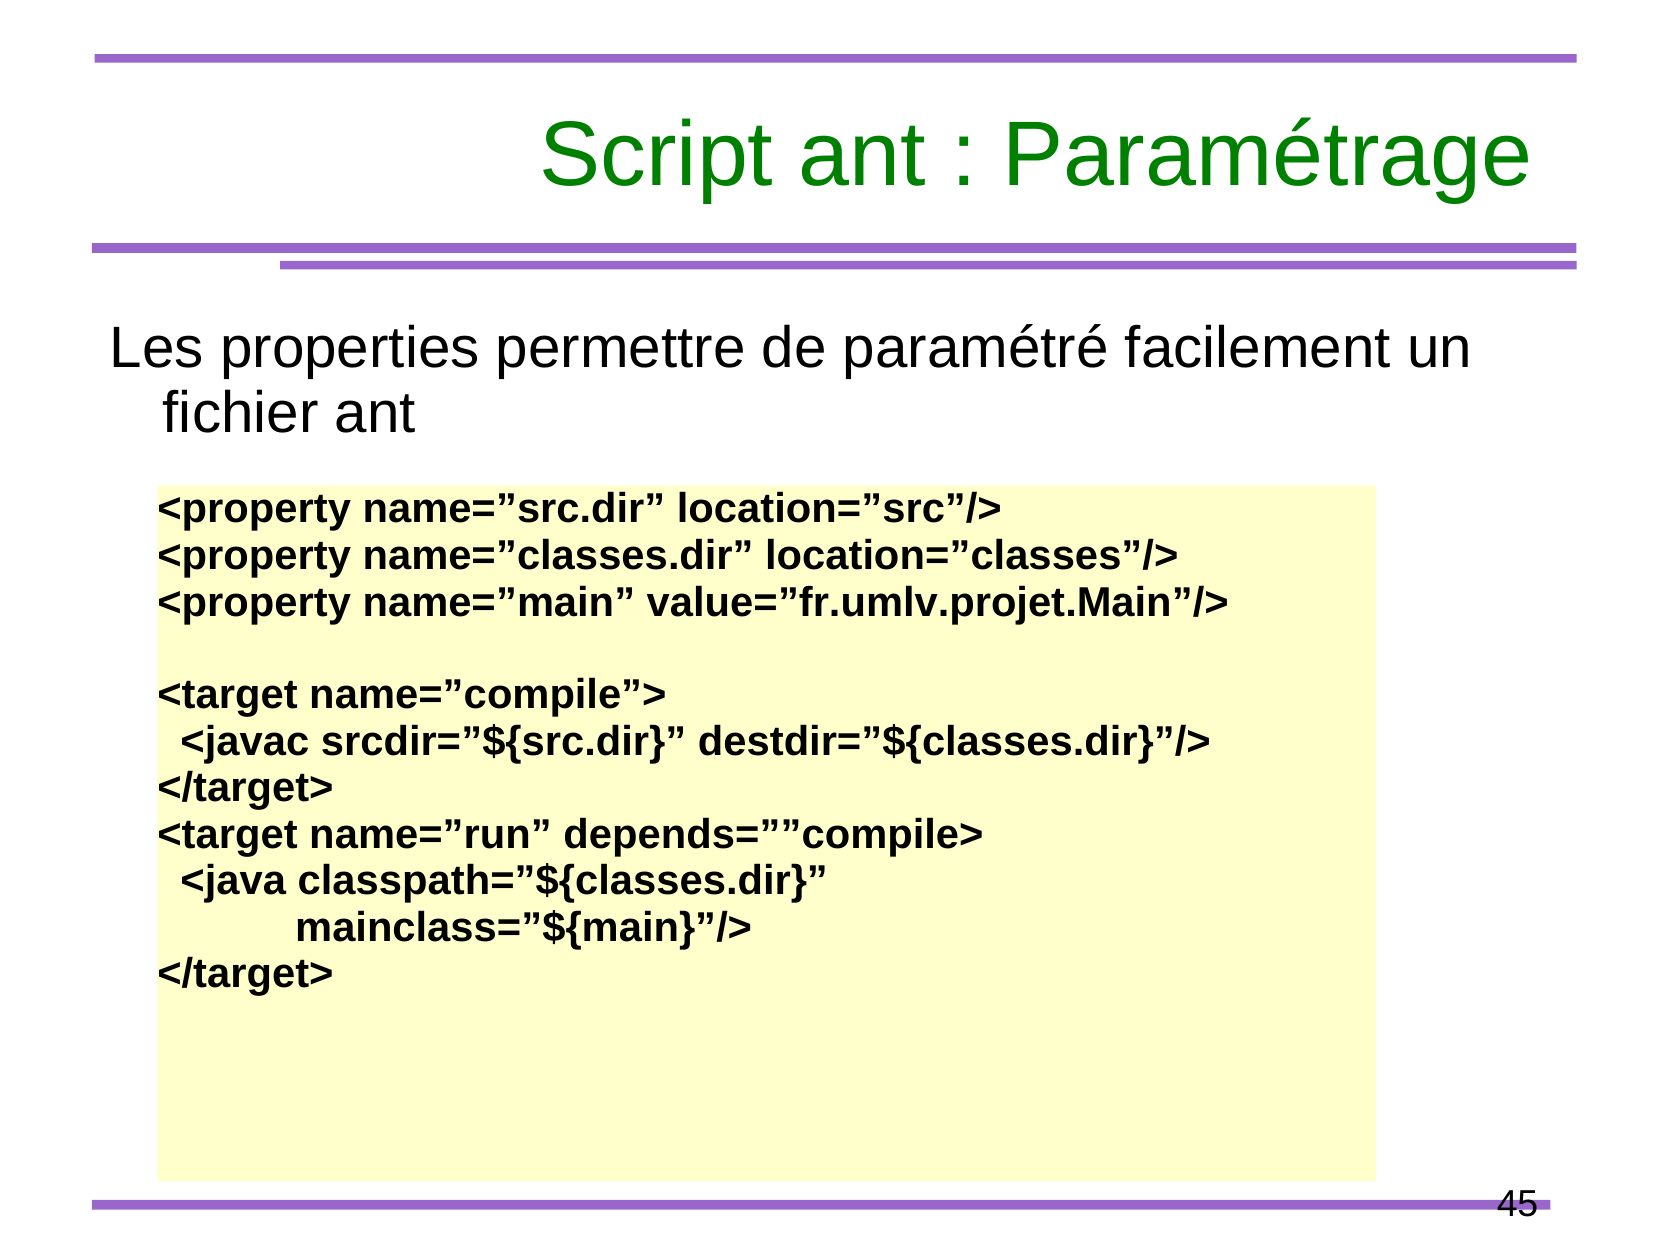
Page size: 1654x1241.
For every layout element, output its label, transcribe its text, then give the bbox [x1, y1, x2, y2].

title Script ant : Paramétrage [121, 49, 1534, 257]
list Les properties permettre de paramétré facilement un fichier ant [92, 315, 1563, 1163]
text_box <property name=”src.dir” location=”src”/> <property name=”classes.dir” location=”classes”/> <property name=”main” value=”fr.umlv.projet.Main”/> <target name=”compile”> <javac srcdir=”${src.dir}” destdir=”${classes.dir}”/> </target> <target name=”run” depends=””compile> <java classpath=”${classes.dir}” mainclass=”${main}”/> </target> [157, 485, 1377, 1182]
